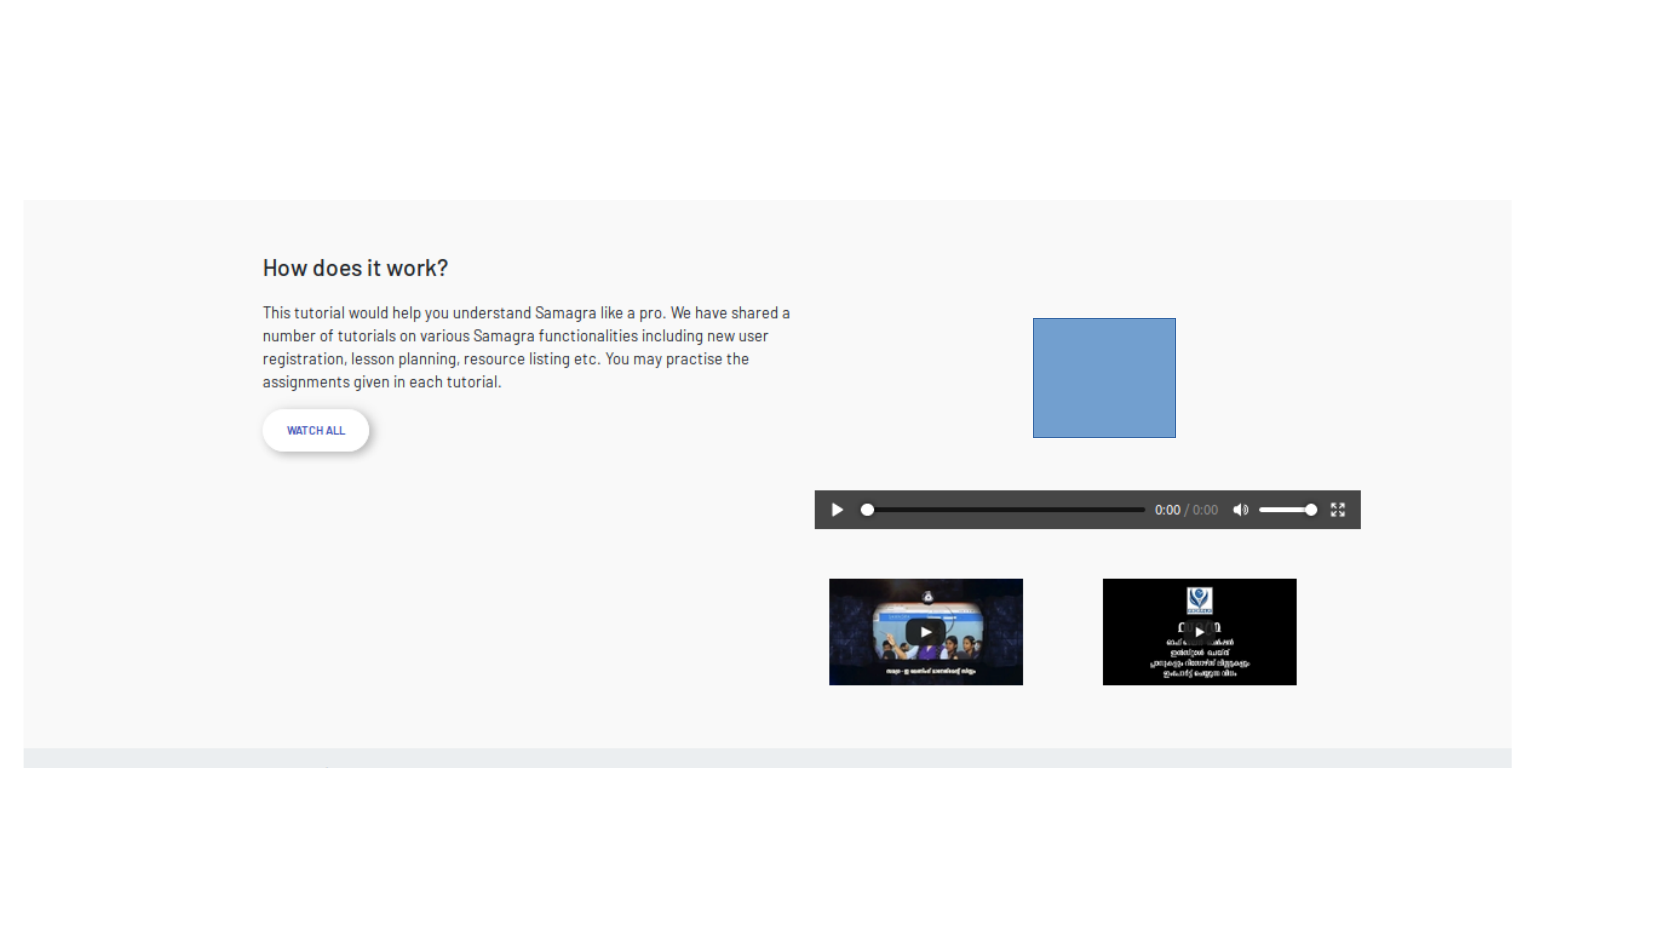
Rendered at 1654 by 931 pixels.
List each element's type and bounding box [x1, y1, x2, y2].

picture [23, 200, 1512, 768]
text_box [1033, 318, 1176, 438]
